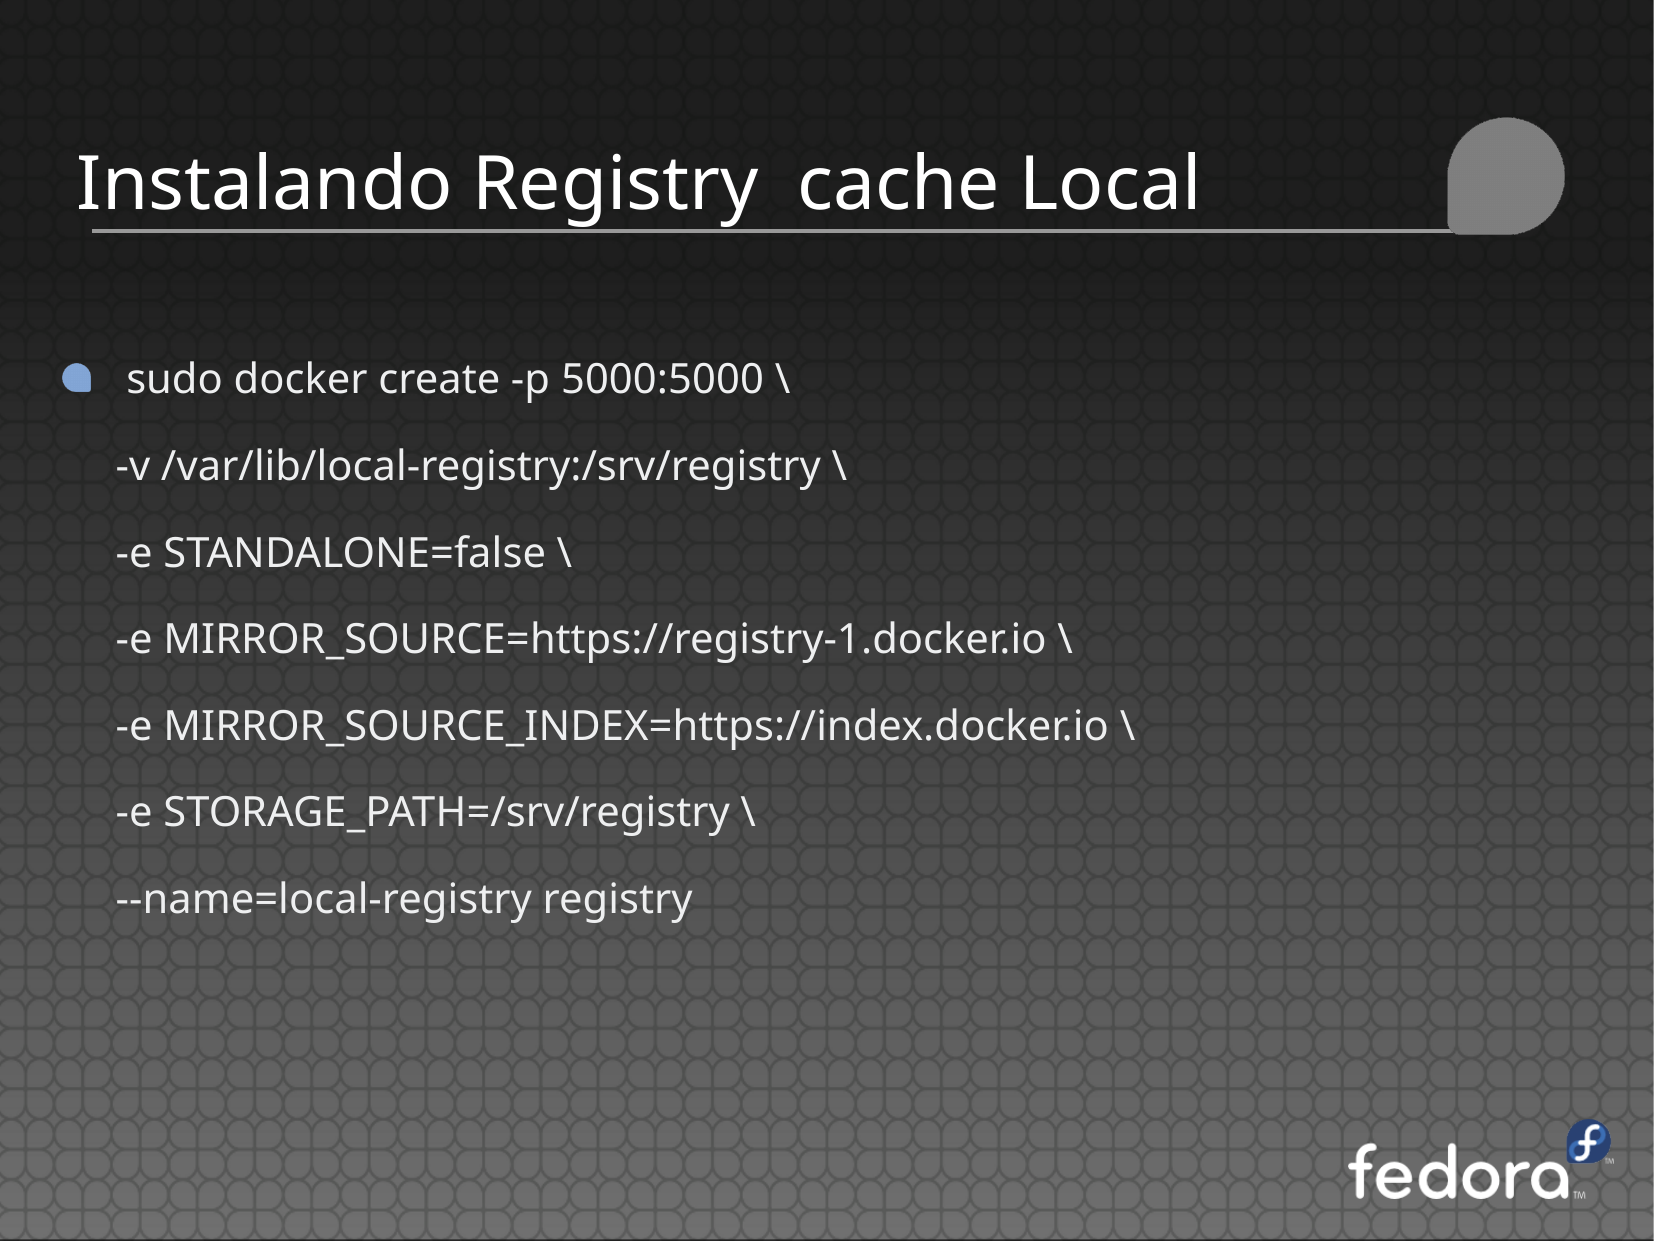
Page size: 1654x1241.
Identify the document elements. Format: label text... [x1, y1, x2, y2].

list sudo docker create -p 5000:5000 \ -v /var/lib/local-registry:/srv/registry \ -e STANDALONE=false \ -e MIRROR_SOURCE=https://registry-1.docker.io \ -e MIRROR_SOURCE_INDEX=https://index.docker.io \ -e STORAGE_PATH=/srv/registry \ --name=local-registry registry [44, 182, 1533, 1148]
title Instalando Registry cache Local [76, 112, 1566, 249]
picture [0, 0, 1654, 1241]
